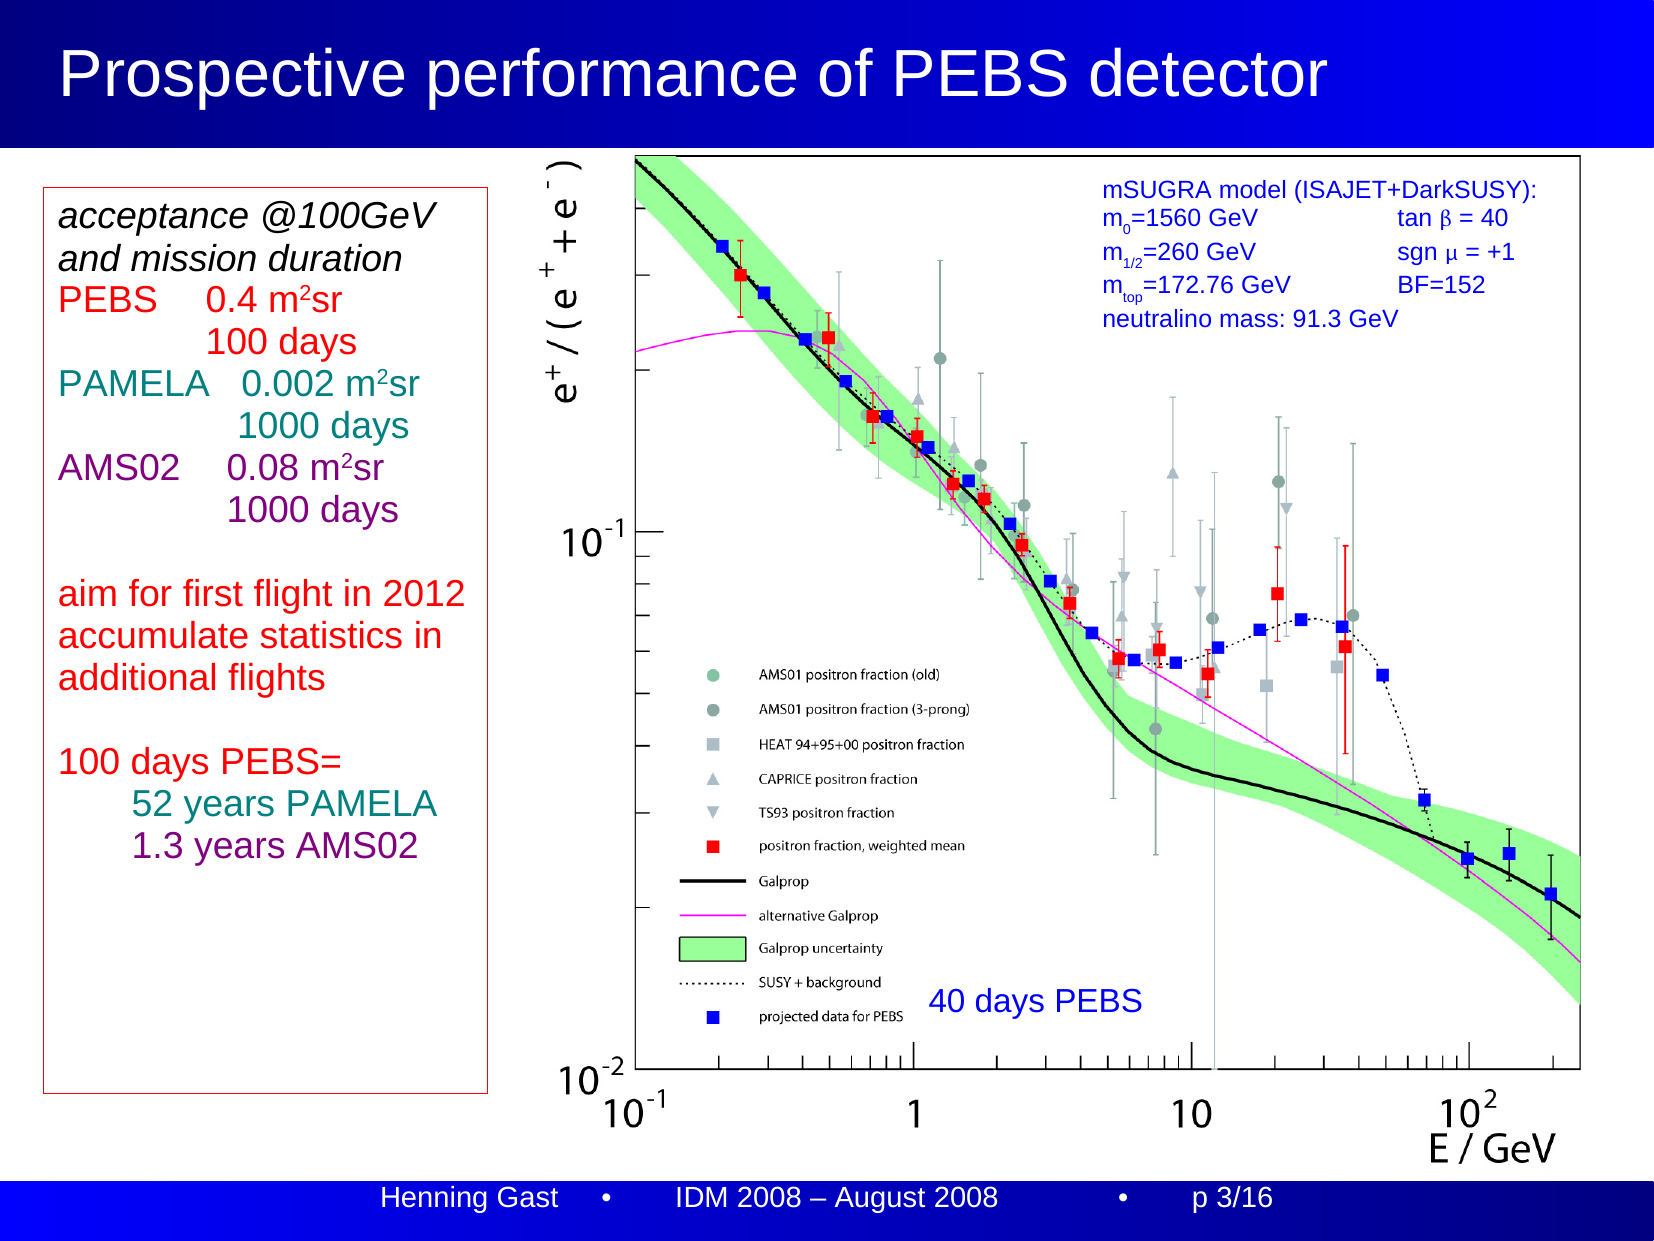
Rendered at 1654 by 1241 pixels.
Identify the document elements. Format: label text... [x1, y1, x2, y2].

title Prospective performance of PEBS detector [0, 0, 1654, 148]
text_box mSUGRA model (ISAJET+DarkSUSY): m0=1560 GeV tan  = 40 m1/2=260 GeV sgn  = +1 mtop=172.76 GeV BF=152 neutralino mass: 91.3 GeV [1087, 168, 1576, 385]
picture [530, 155, 1581, 1173]
text_box acceptance @100GeV and mission duration PEBS 0.4 m2sr 100 days PAMELA 0.002 m2sr 1000 days AMS02 0.08 m2sr 1000 days aim for first flight in 2012 accumulate statistics in additional flights 100 days PEBS= 52 years PAMELA 1.3 years AMS02 [43, 187, 488, 1094]
text_box 40 days PEBS [913, 975, 1163, 1040]
